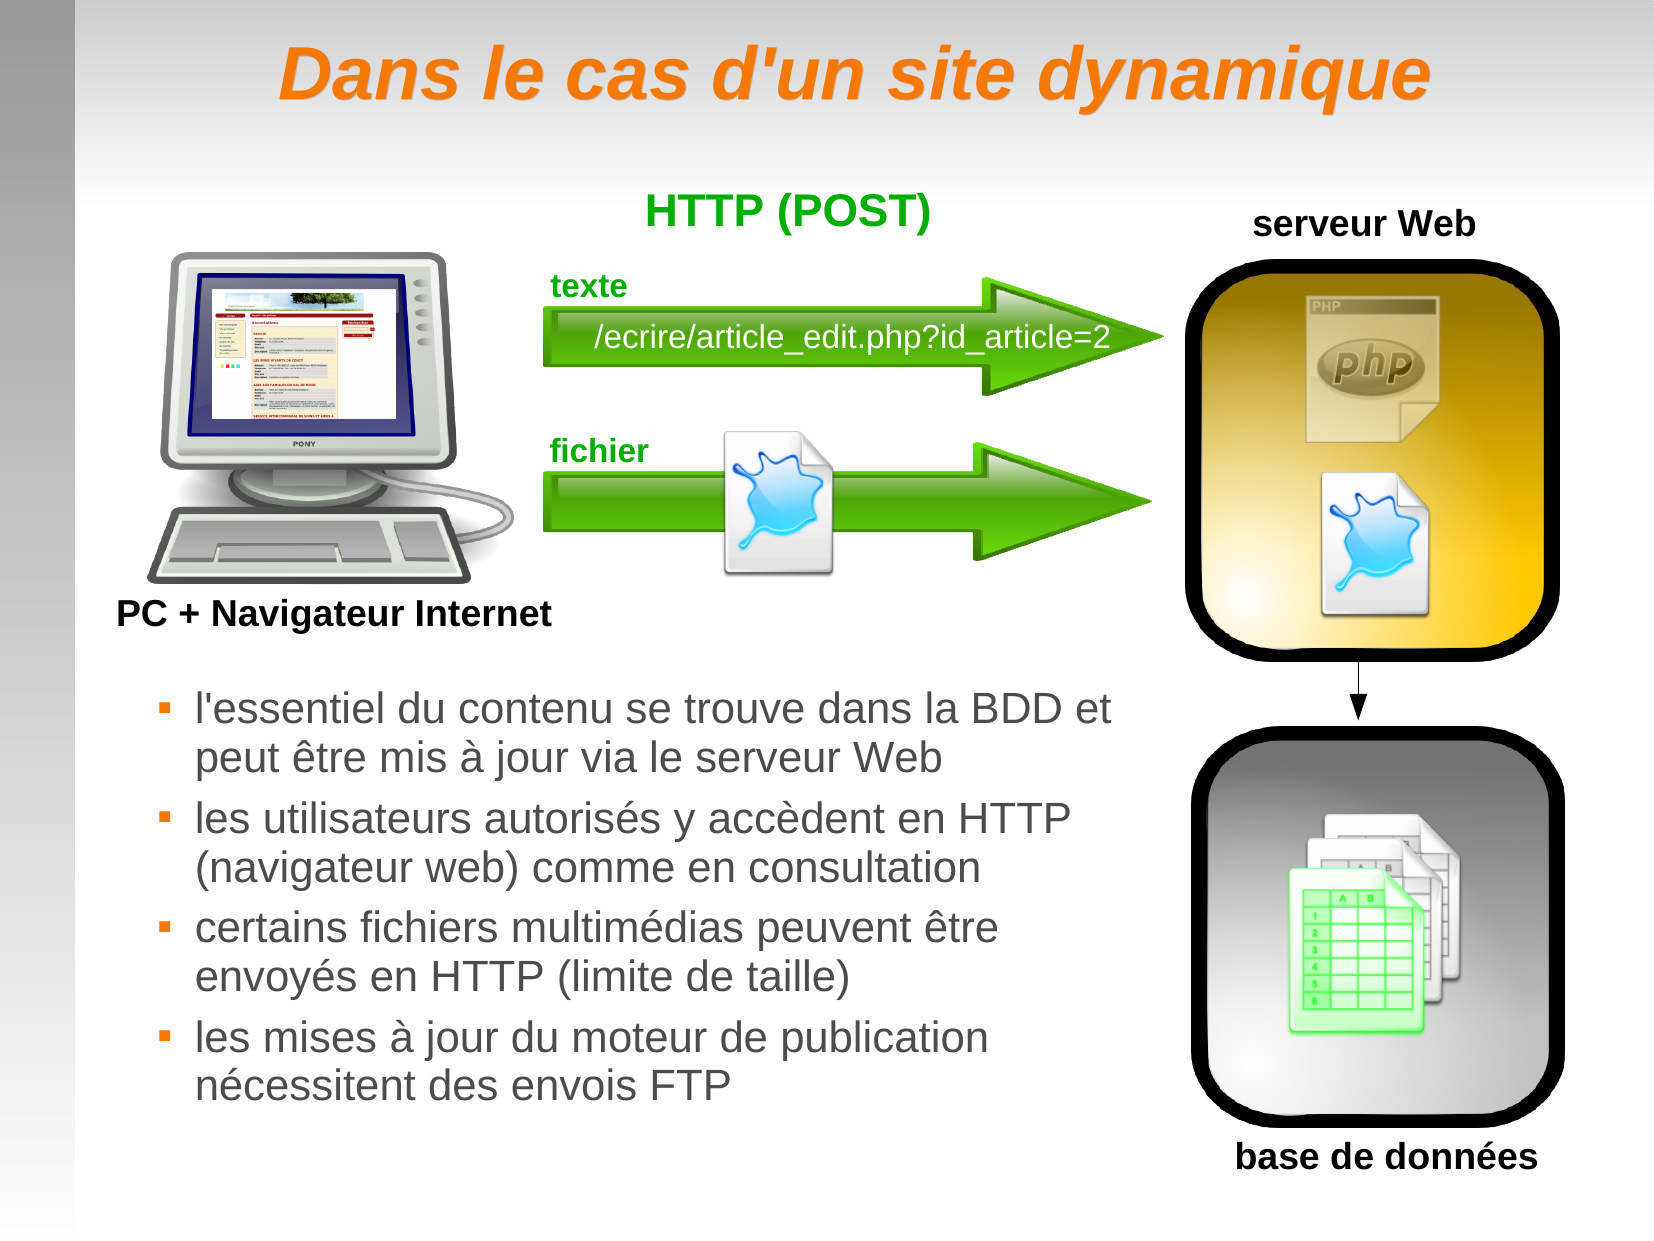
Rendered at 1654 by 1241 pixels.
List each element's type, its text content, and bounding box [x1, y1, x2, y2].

picture [543, 431, 1152, 579]
text_box HTTP (POST) [620, 177, 957, 252]
picture [543, 277, 1164, 396]
picture [1185, 259, 1560, 662]
text_box base de données [1219, 1127, 1554, 1202]
text_box texte [525, 259, 653, 318]
text_box fichier [519, 425, 680, 484]
text_box serveur Web [1237, 194, 1492, 269]
text_box PC + Navigateur Internet [101, 584, 568, 648]
picture [1191, 726, 1565, 1128]
list l'essentiel du contenu se trouve dans la BDD et peut être mis à jour via le serveur Web les utilisateurs autorisés y accèdent en HTTP (navigateur web) comme en consultation certains fichiers multimédias peuvent être envoyés en HTTP (limite de taille) les mises à jour du moteur de publication nécessitent des envois FTP [0, 684, 1152, 1155]
picture [147, 252, 514, 584]
title Dans le cas d'un site dynamique [58, 0, 1654, 148]
